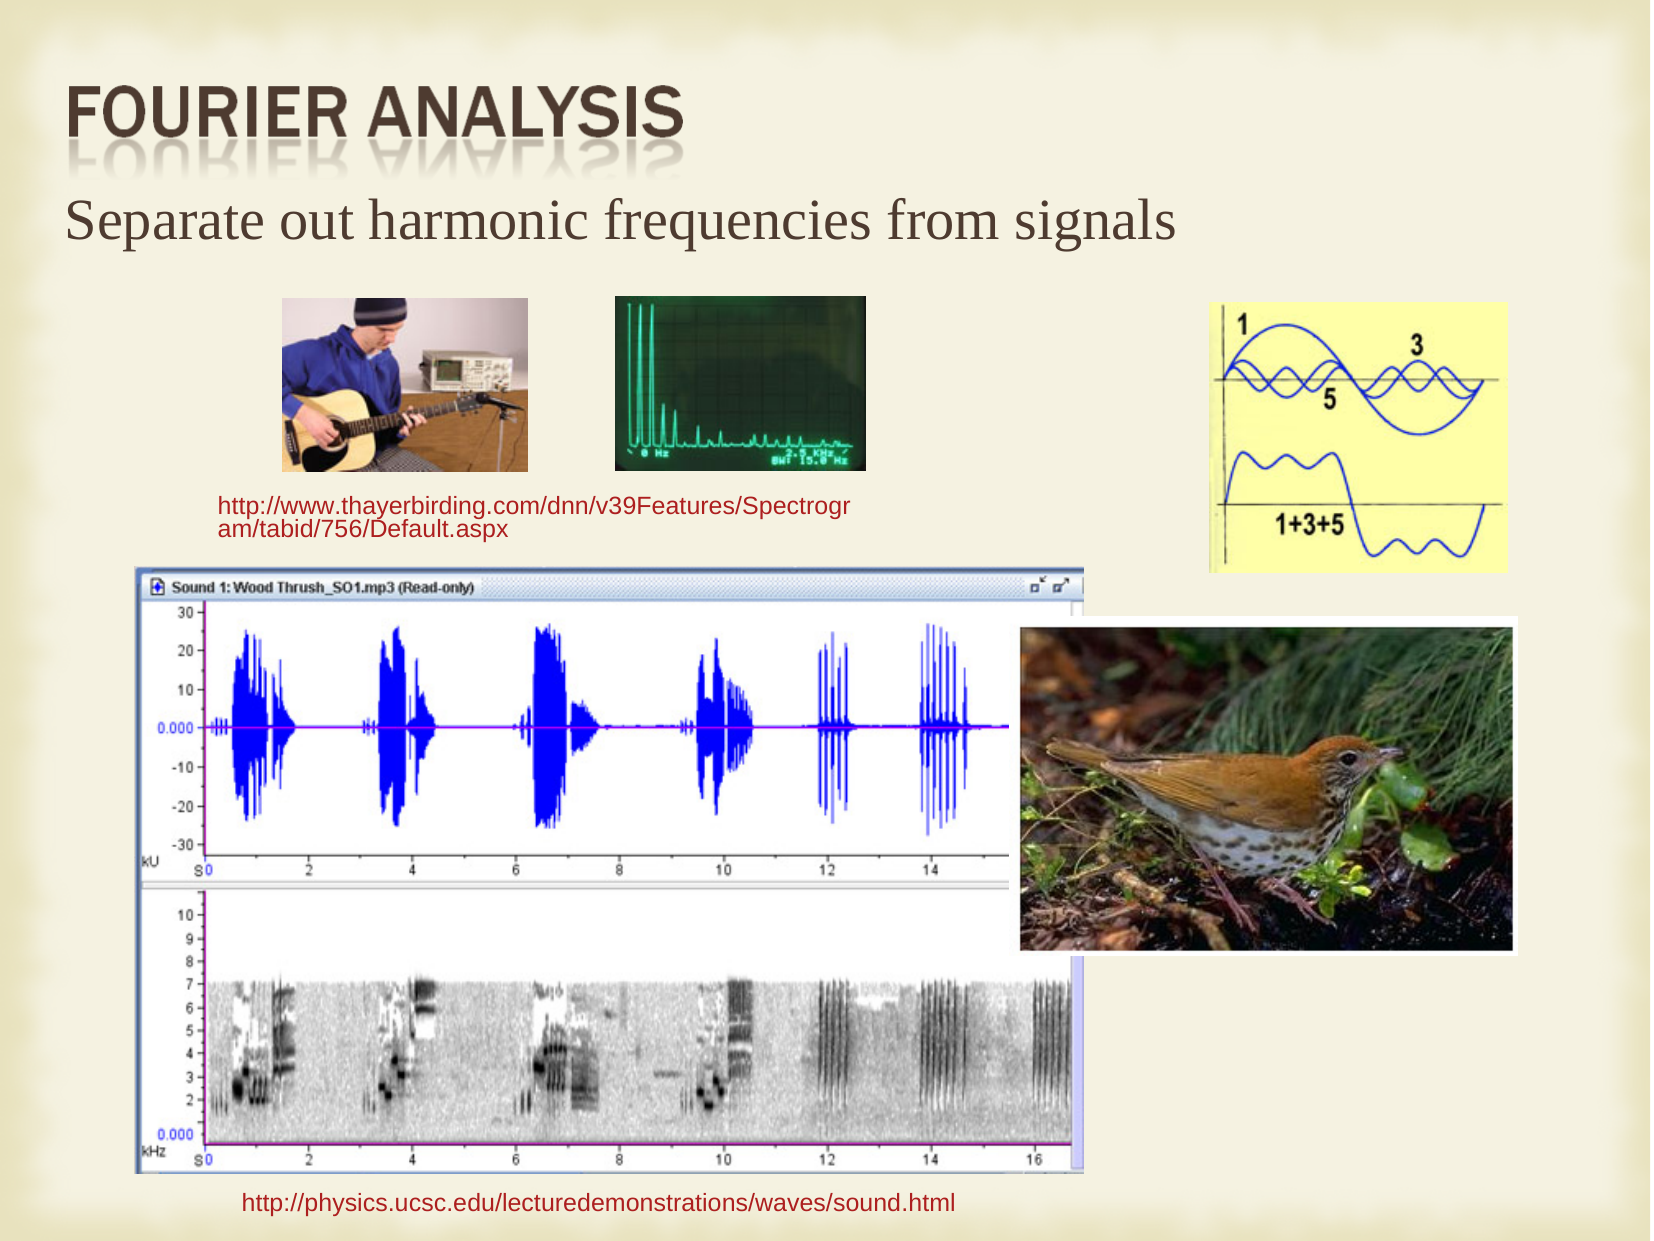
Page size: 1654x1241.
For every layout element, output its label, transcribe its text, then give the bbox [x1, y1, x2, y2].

text_box [1209, 302, 1508, 573]
text_box http://www.thayerbirding.com/dnn/v39Features/Spectrogram/tabid/756/Default.aspx [202, 484, 878, 556]
text_box [16, 38, 1477, 228]
list Separate out harmonic frequencies from signals [49, 179, 1425, 280]
text_box http://physics.ucsc.edu/lecturedemonstrations/waves/sound.html [226, 1180, 977, 1225]
picture [0, 0, 1651, 1241]
